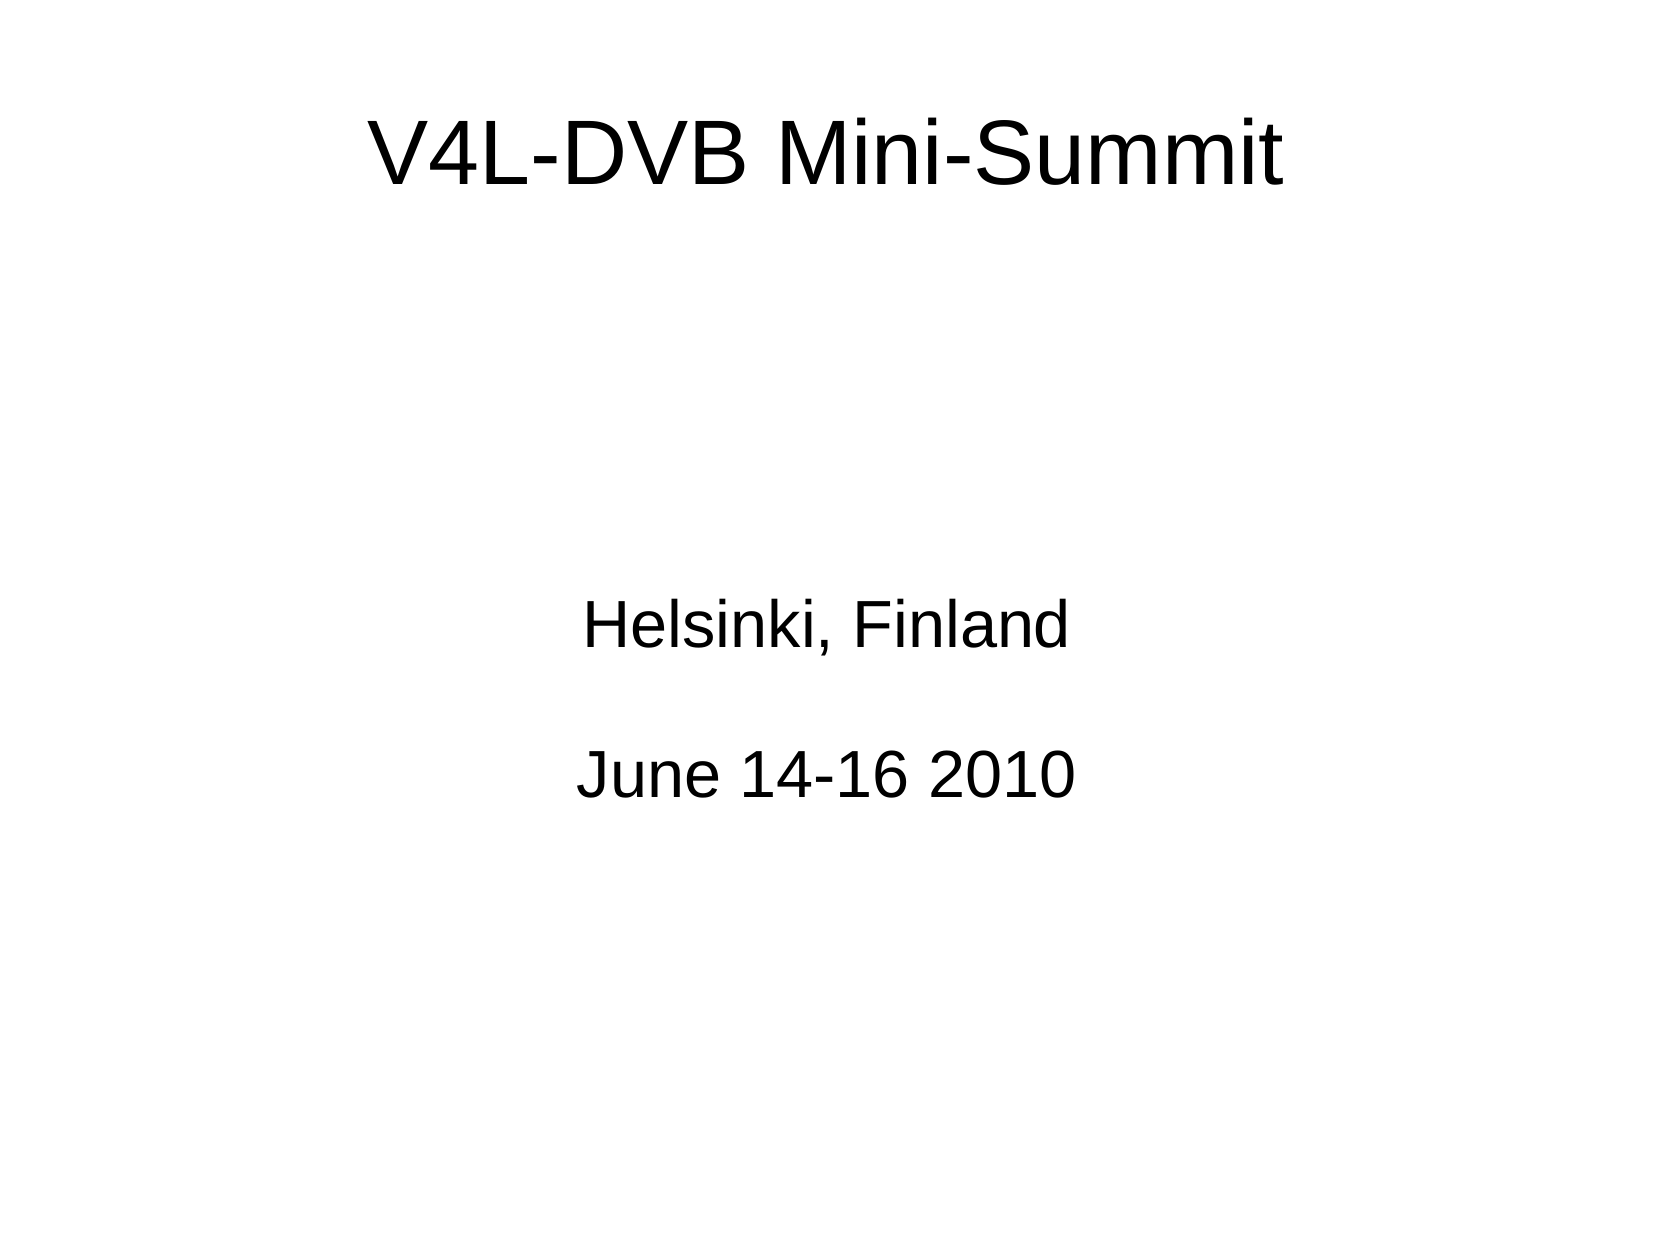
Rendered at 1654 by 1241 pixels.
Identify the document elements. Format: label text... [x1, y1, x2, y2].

title V4L-DVB Mini-Summit [82, 49, 1571, 257]
subtitle Helsinki, Finland June 14-16 2010 [82, 297, 1571, 1102]
